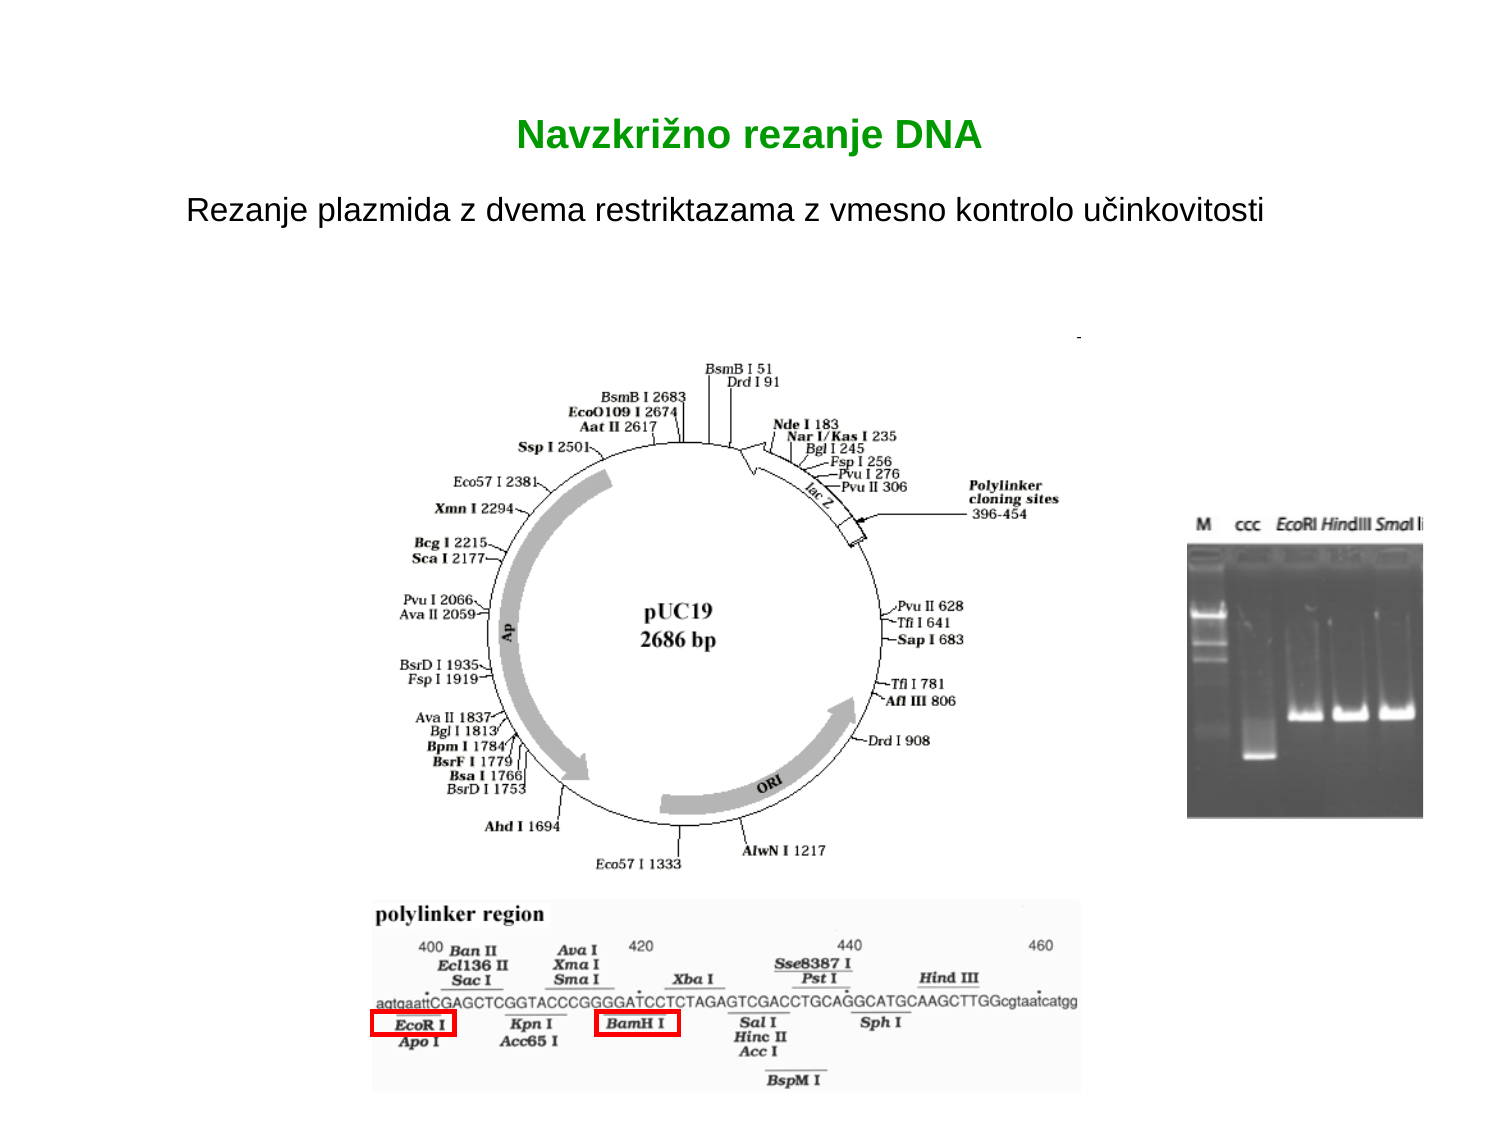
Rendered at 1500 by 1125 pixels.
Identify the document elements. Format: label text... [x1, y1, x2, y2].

picture [374, 1014, 452, 1032]
picture [372, 337, 1081, 1094]
text_box Rezanje plazmida z dvema restriktazama z vmesno kontrolo učinkovitosti [171, 180, 1282, 236]
picture [1187, 515, 1424, 819]
text_box Navzkrižno rezanje DNA [112, 99, 1388, 165]
